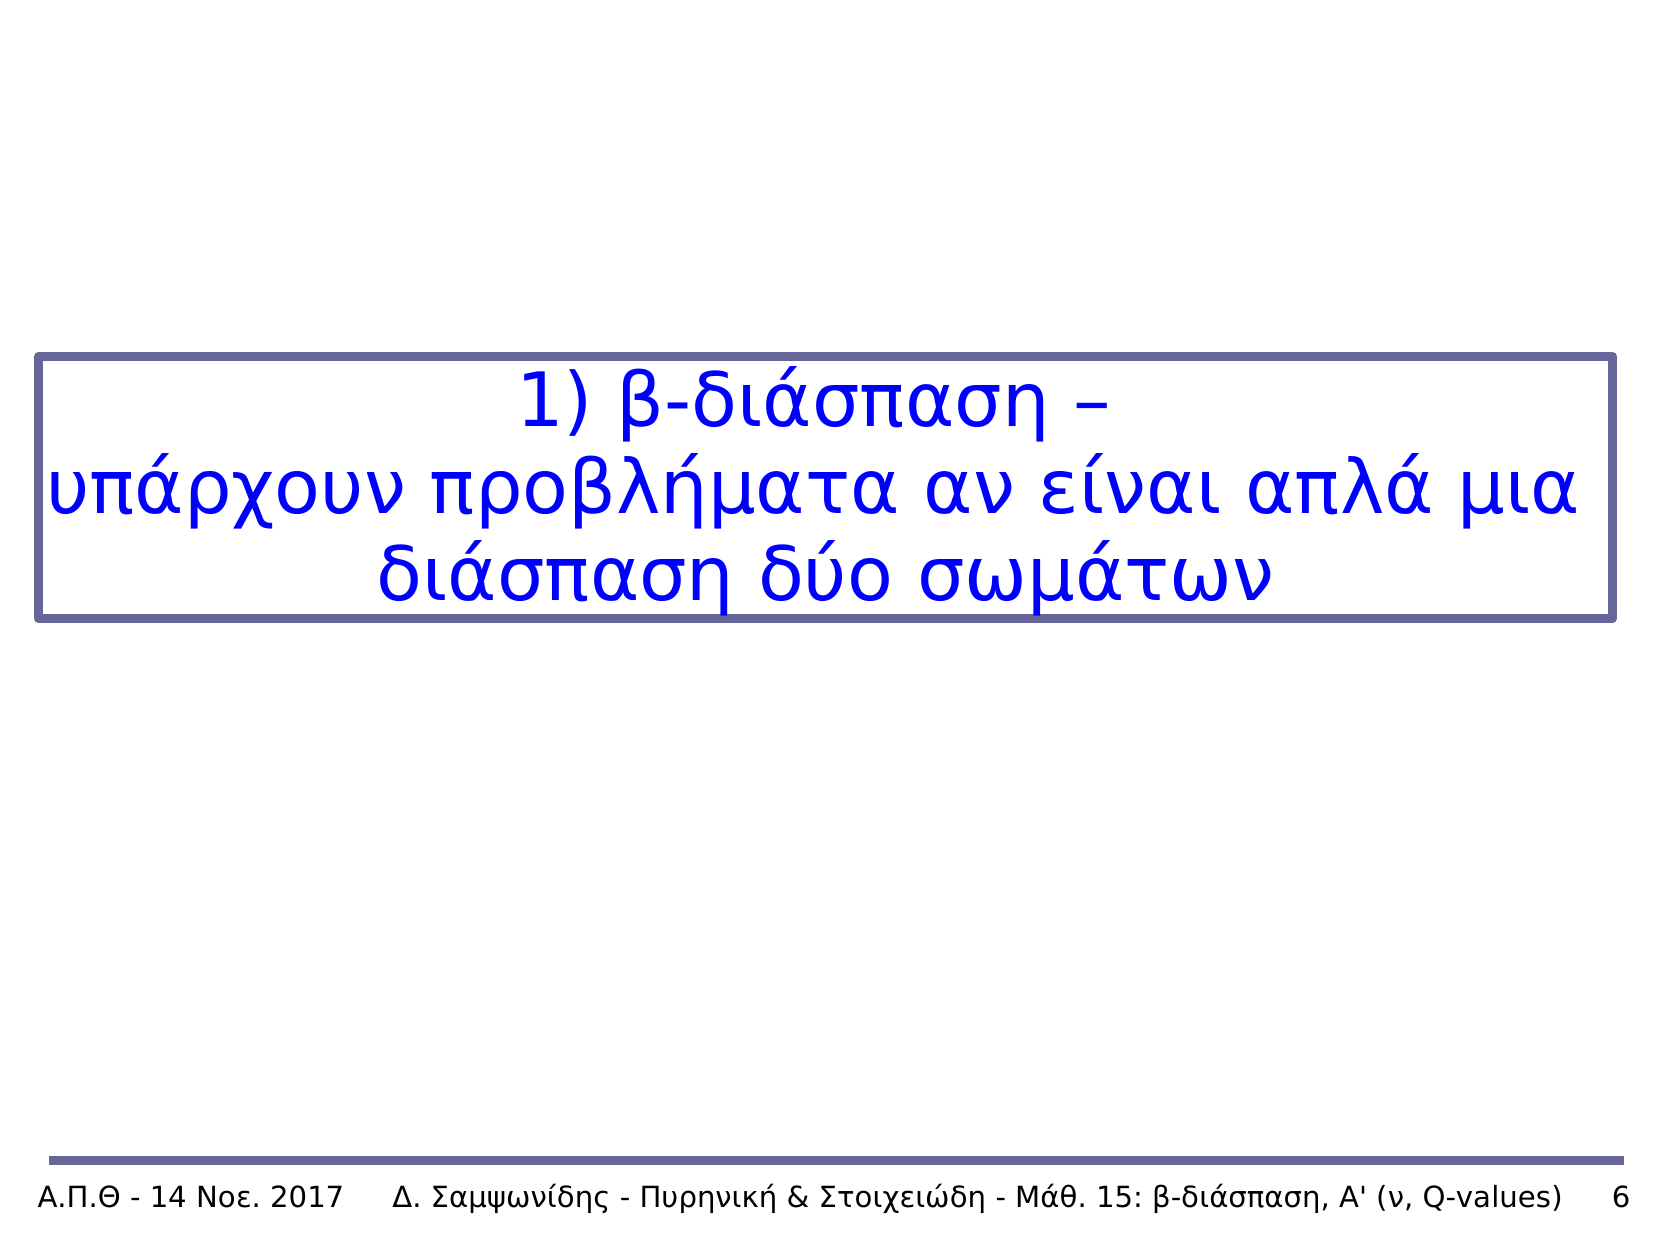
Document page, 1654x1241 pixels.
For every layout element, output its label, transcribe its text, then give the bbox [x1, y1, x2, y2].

title 1) β-διάσπαση – υπάρχουν προβλήματα αν είναι απλά μια διάσπαση δύο σωμάτων [38, 356, 1613, 619]
